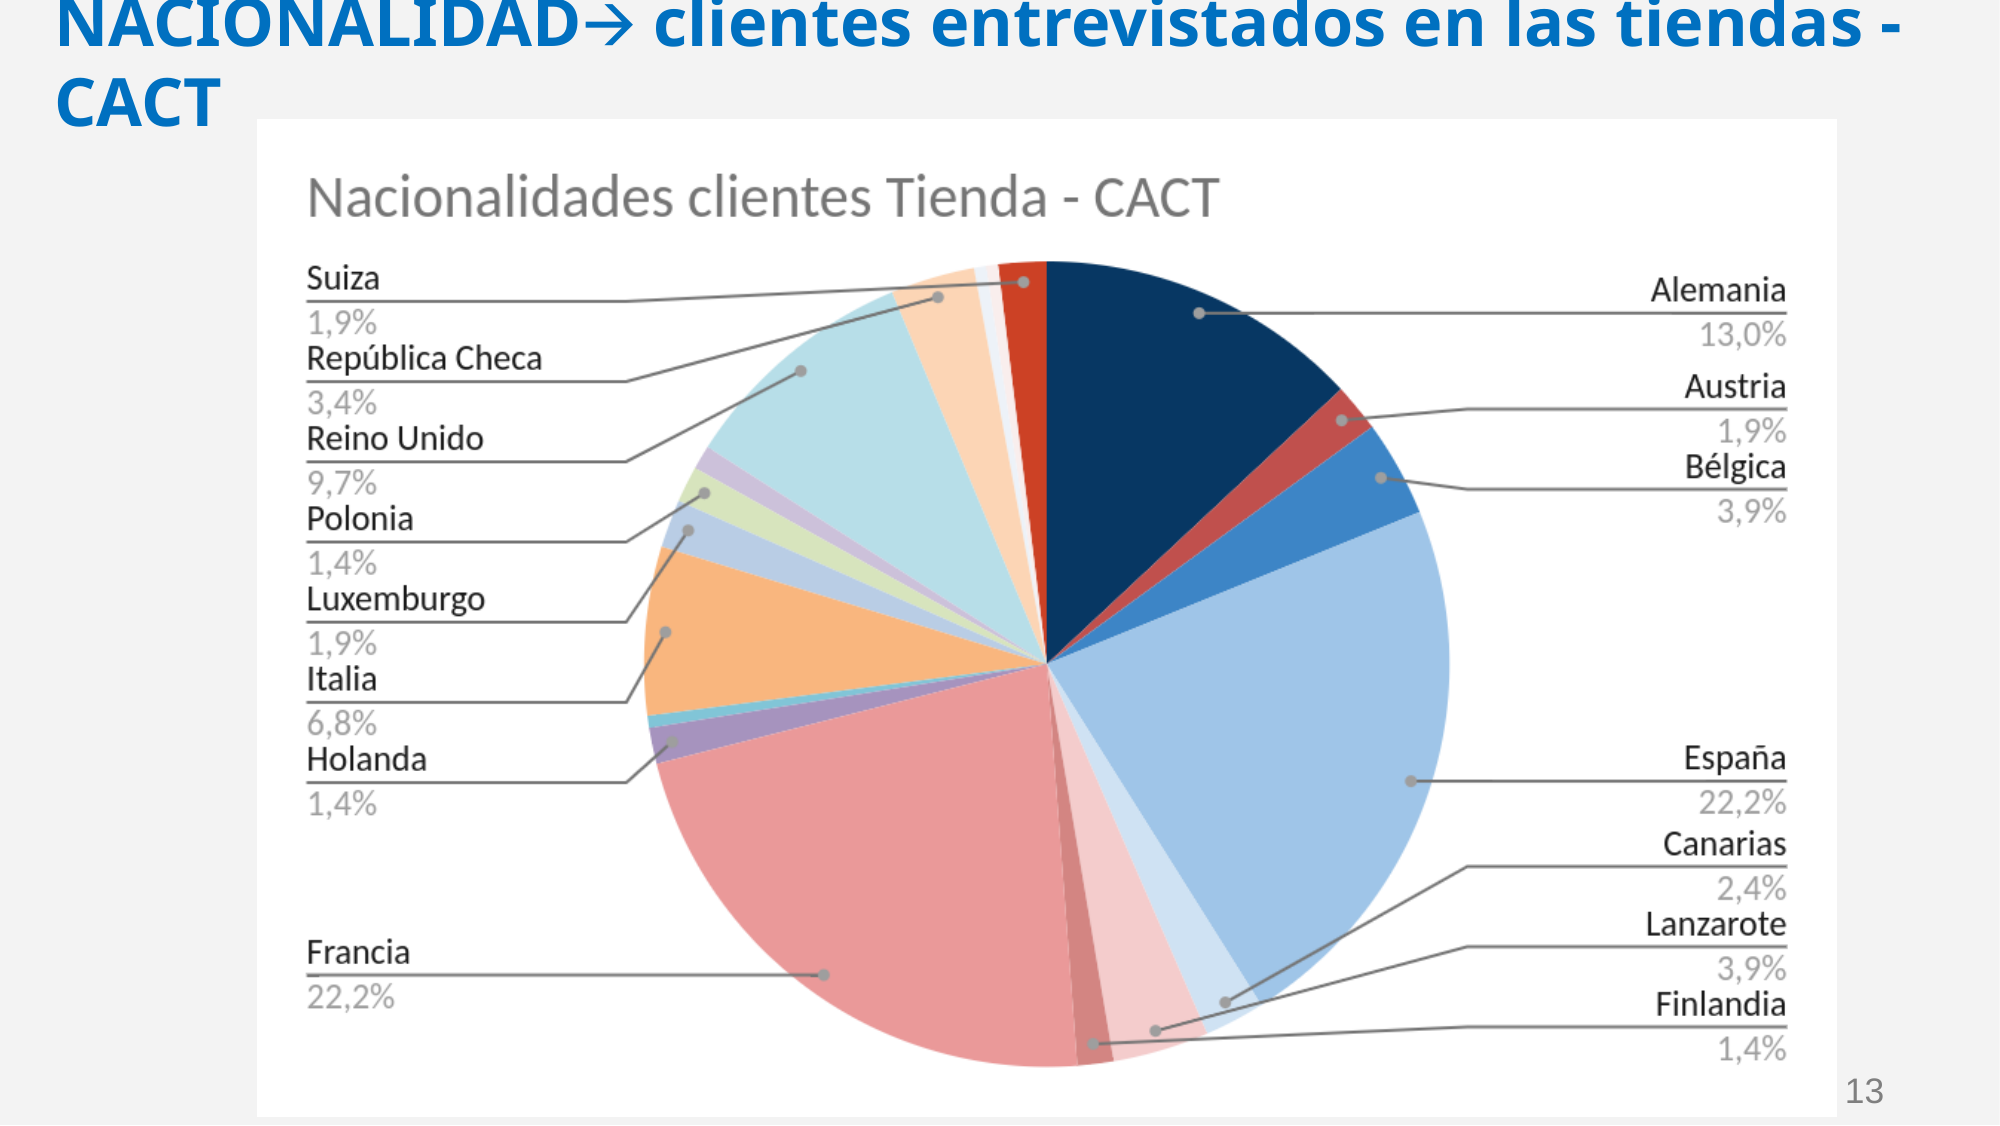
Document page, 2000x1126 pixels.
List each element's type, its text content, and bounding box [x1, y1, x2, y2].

text_box NACIONALIDAD🡪 clientes entrevistados en las tiendas - CACT [54, 0, 2000, 120]
picture [257, 119, 1837, 1117]
slide_number <number> [1435, 1059, 1902, 1120]
